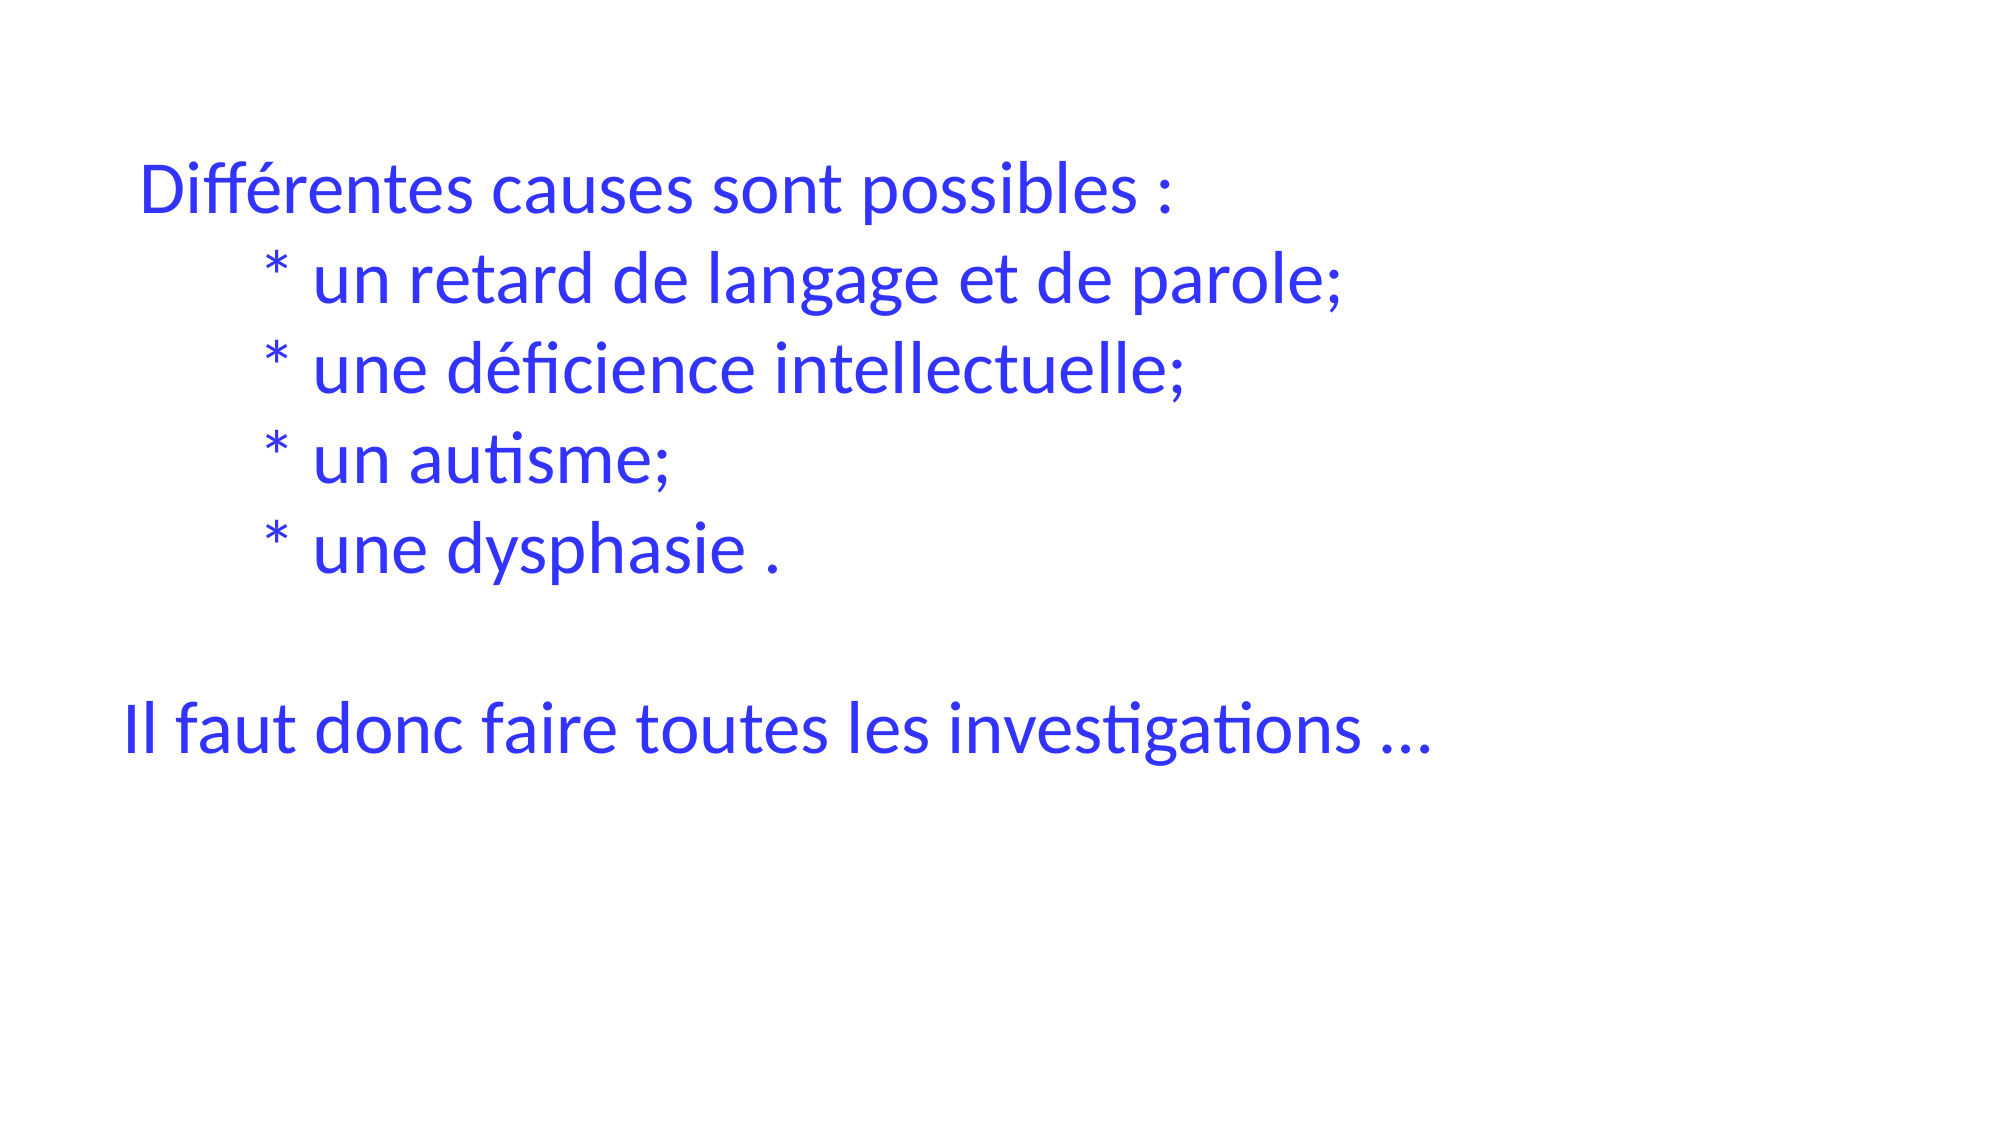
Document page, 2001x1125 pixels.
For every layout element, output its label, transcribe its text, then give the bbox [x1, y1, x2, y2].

text_box Différentes causes sont possibles : * un retard de langage et de parole; * une déficience intellectuelle; * un autisme; * une dysphasie . Il faut donc faire toutes les investigations … [107, 130, 1915, 783]
